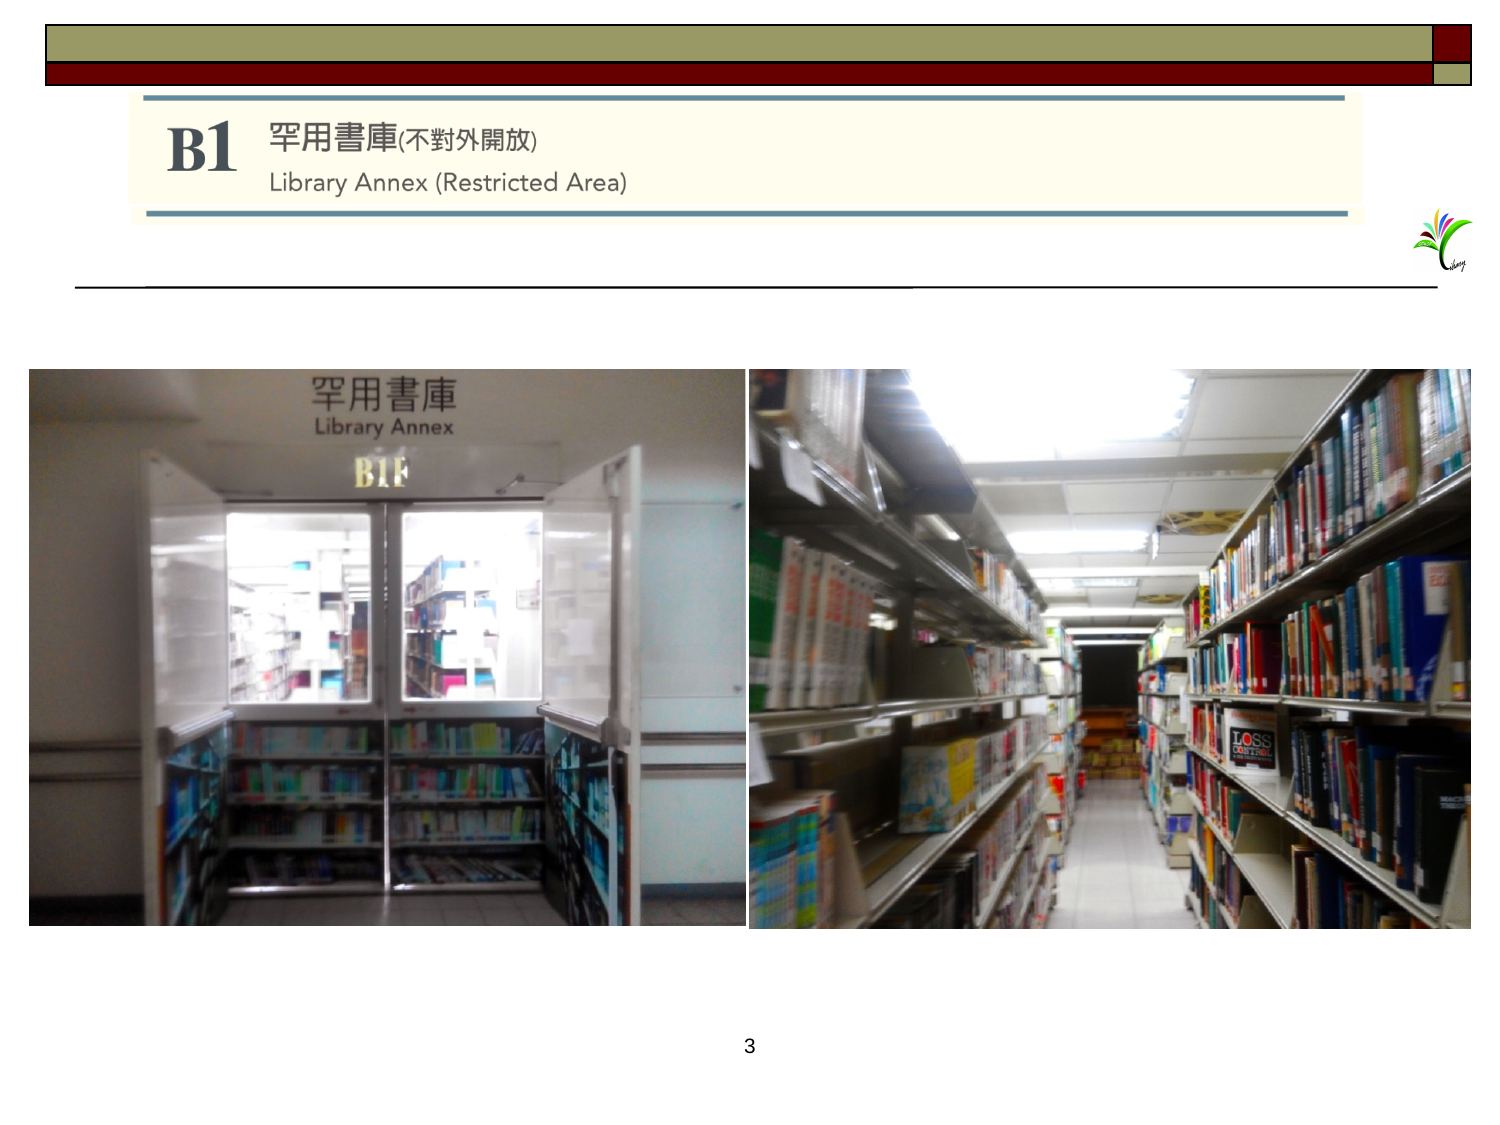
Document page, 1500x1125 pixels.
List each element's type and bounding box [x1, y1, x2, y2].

picture [29, 369, 746, 927]
picture [749, 369, 1471, 929]
text_box [512, 1025, 988, 1101]
picture [1413, 208, 1473, 272]
picture [127, 90, 1366, 226]
